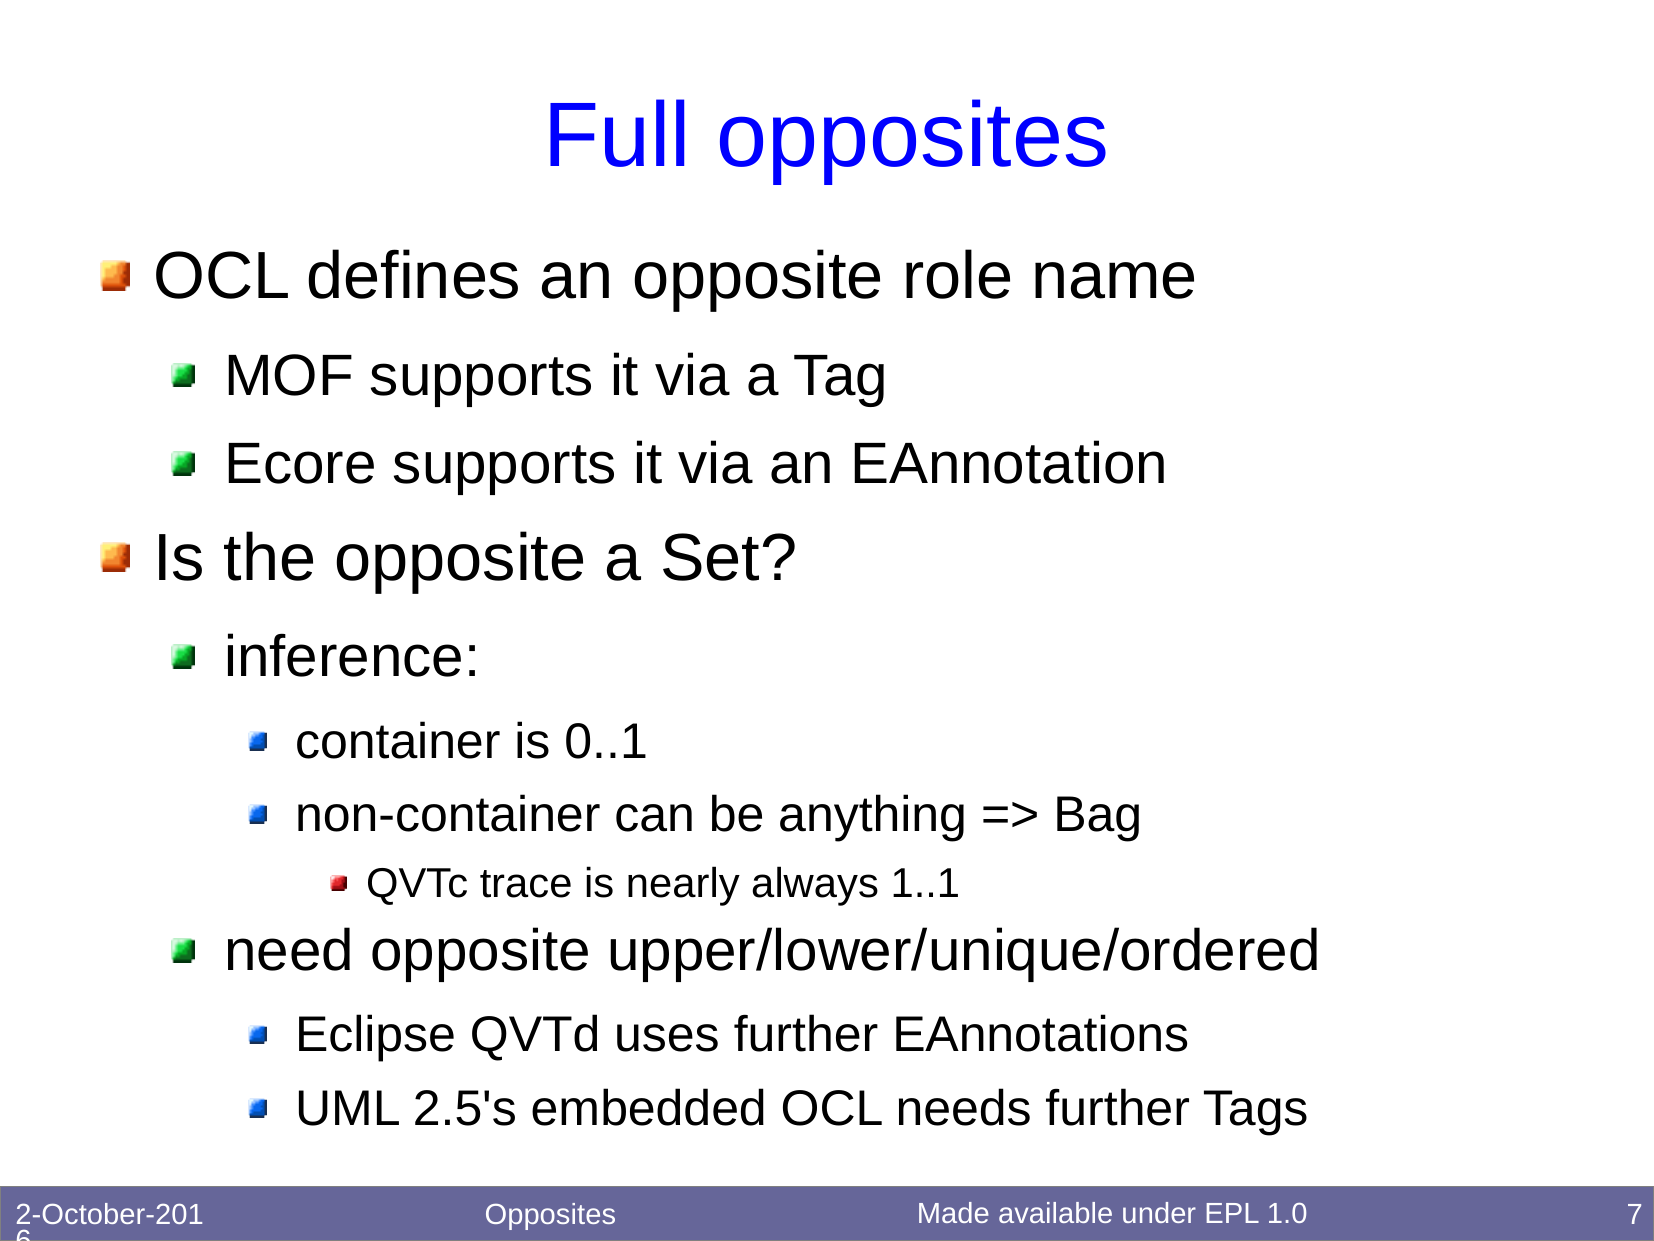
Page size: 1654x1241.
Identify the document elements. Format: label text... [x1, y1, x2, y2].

list OCL defines an opposite role name MOF supports it via a Tag Ecore supports it via an EAnnotation Is the opposite a Set? inference: container is 0..1 non-container can be anything => Bag QVTc trace is nearly always 1..1 need opposite upper/lower/unique/ordered Eclipse QVTd uses further EAnnotations UML 2.5's embedded OCL needs further Tags [82, 238, 1571, 1136]
title Full opposites [82, 49, 1571, 221]
